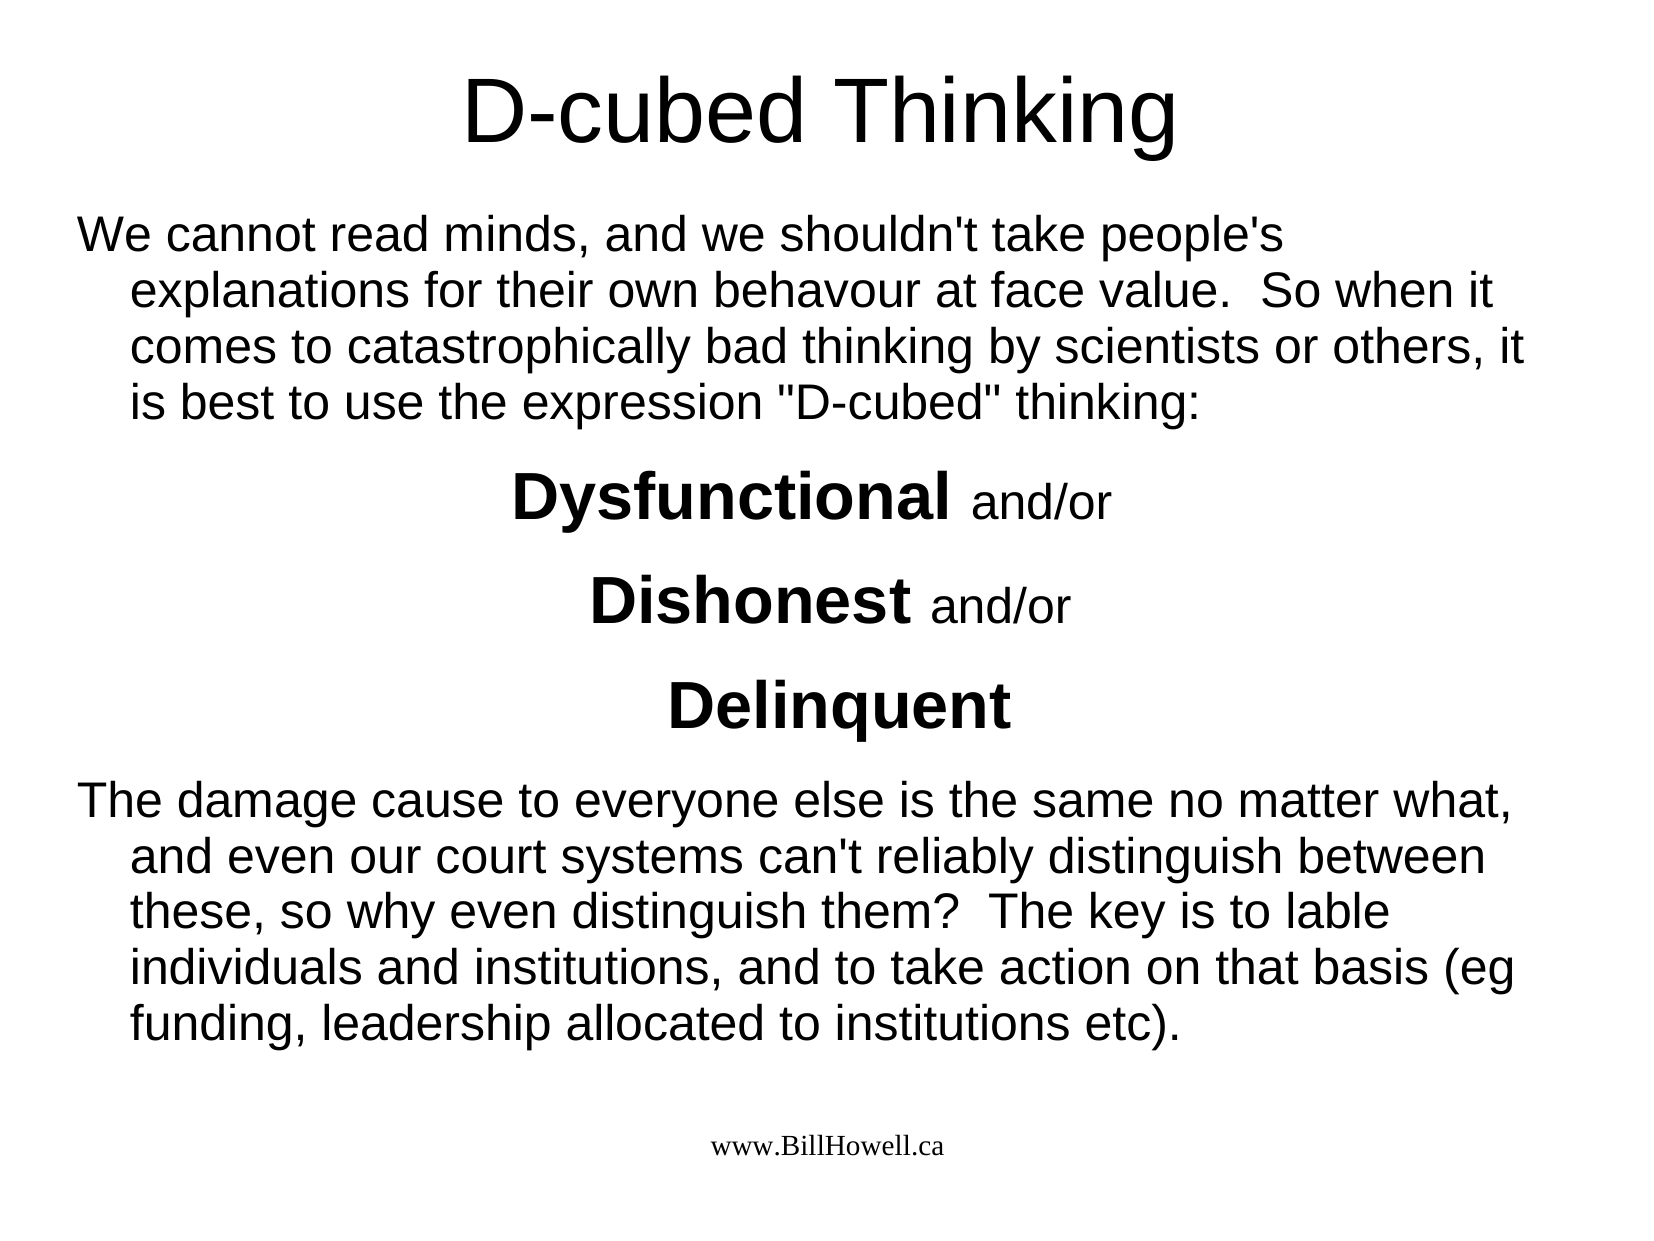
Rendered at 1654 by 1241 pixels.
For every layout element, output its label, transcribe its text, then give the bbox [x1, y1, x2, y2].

title D-cubed Thinking [76, 14, 1565, 207]
list We cannot read minds, and we shouldn't take people's explanations for their own behavour at face value. So when it comes to catastrophically bad thinking by scientists or others, it is best to use the expression "D-cubed" thinking: Dysfunctional and/or Dishonest and/or Delinquent The damage cause to everyone else is the same no matter what, and even our court systems can't reliably distinguish between these, so why even distinguish them? The key is to lable individuals and institutions, and to take action on that basis (eg funding, leadership allocated to institutions etc). [59, 206, 1548, 1051]
